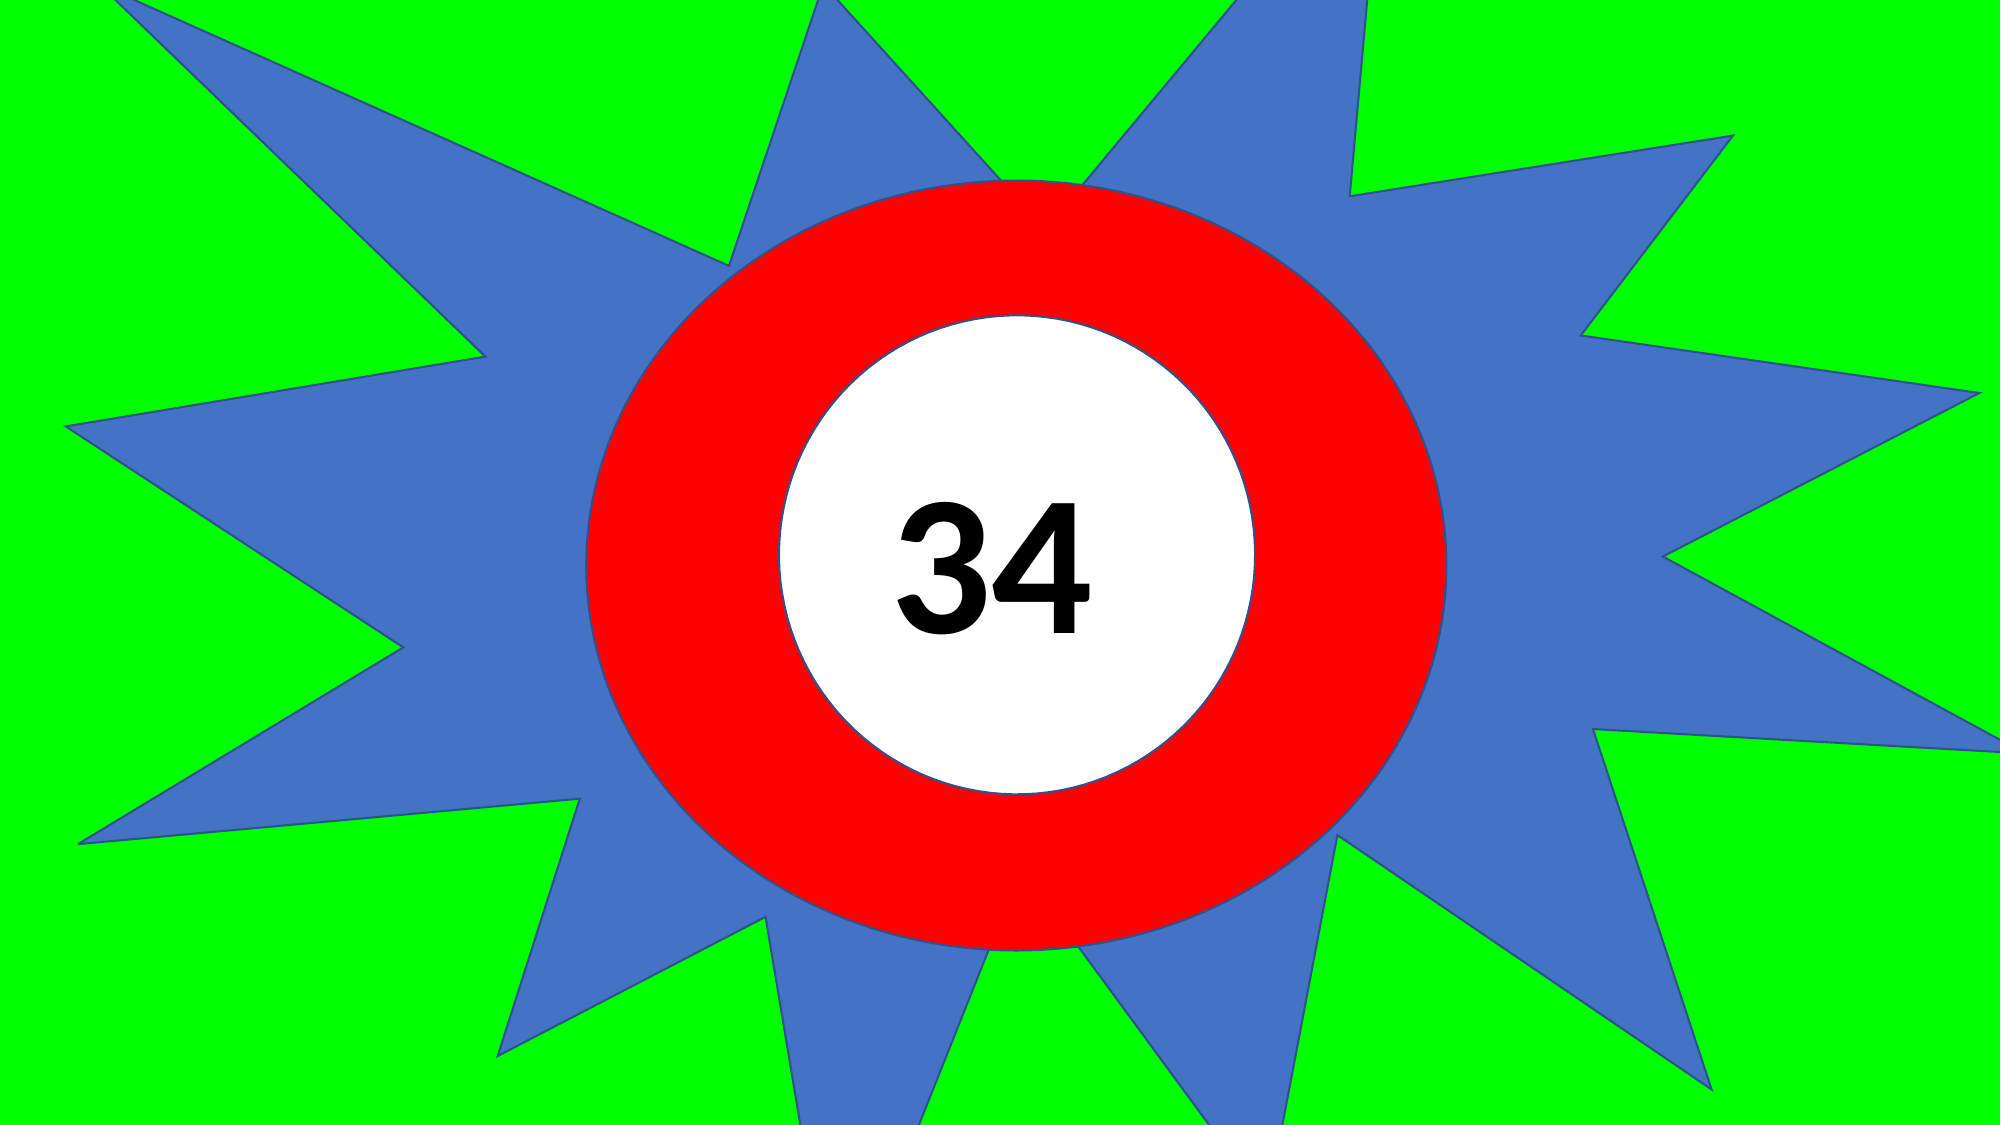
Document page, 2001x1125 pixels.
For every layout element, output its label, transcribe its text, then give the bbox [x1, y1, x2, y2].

picture [1350, 0, 1729, 196]
picture [271, 151, 483, 392]
picture [1664, 523, 1729, 591]
picture [1283, 730, 1729, 1125]
picture [271, 562, 402, 726]
text_box 34 [875, 426, 1193, 684]
picture [271, 799, 800, 1125]
picture [839, 0, 1235, 184]
picture [920, 947, 1208, 1125]
picture [271, 0, 817, 265]
text_box [65, 0, 2000, 1125]
picture [1582, 143, 1729, 356]
